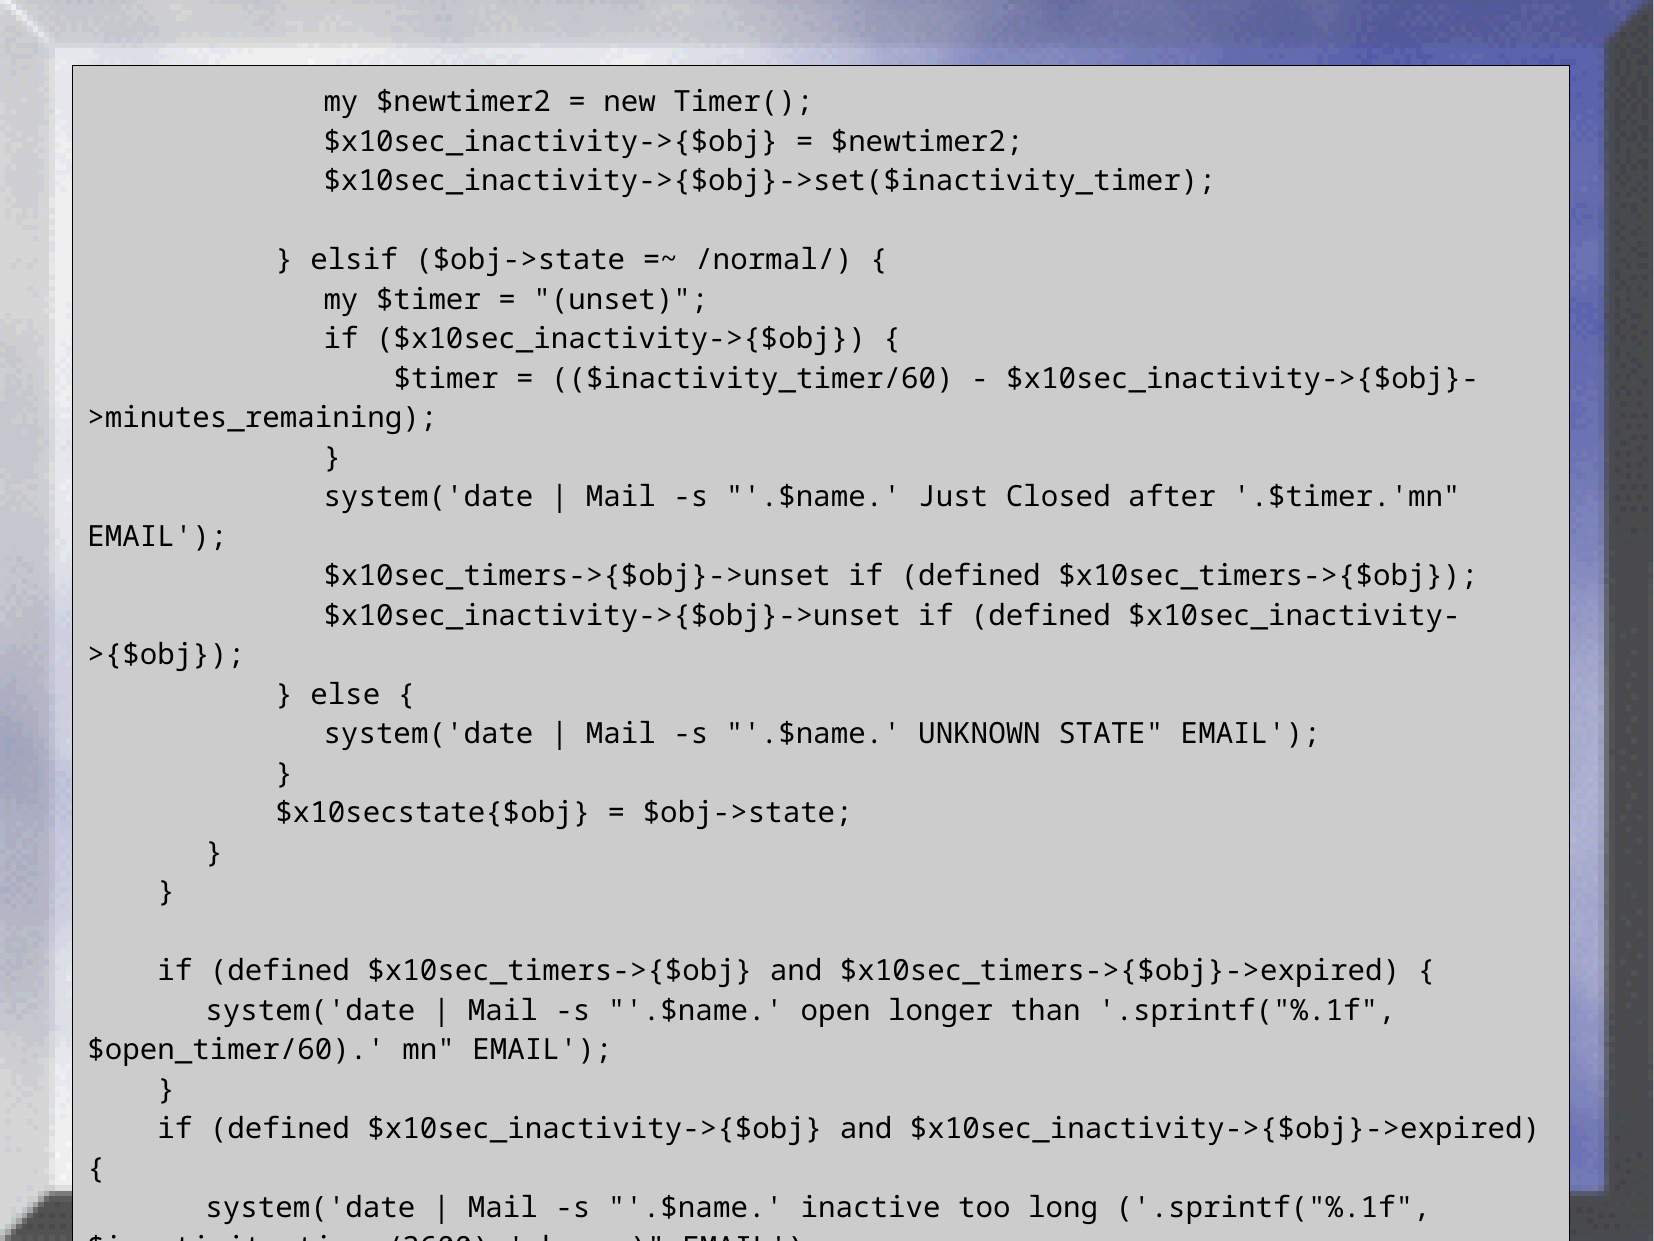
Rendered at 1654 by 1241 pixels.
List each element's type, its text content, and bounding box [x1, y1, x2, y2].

text_box my $newtimer2 = new Timer(); $x10sec_inactivity->{$obj} = $newtimer2; $x10sec_inactivity->{$obj}->set($inactivity_timer); } elsif ($obj->state =~ /normal/) { my $timer = "(unset)"; if ($x10sec_inactivity->{$obj}) { $timer = (($inactivity_timer/60) - $x10sec_inactivity->{$obj}->minutes_remaining); } system('date | Mail -s "'.$name.' Just Closed after '.$timer.'mn" EMAIL'); $x10sec_timers->{$obj}->unset if (defined $x10sec_timers->{$obj}); $x10sec_inactivity->{$obj}->unset if (defined $x10sec_inactivity->{$obj}); } else { system('date | Mail -s "'.$name.' UNKNOWN STATE" EMAIL'); } $x10secstate{$obj} = $obj->state; } } if (defined $x10sec_timers->{$obj} and $x10sec_timers->{$obj}->expired) { system('date | Mail -s "'.$name.' open longer than '.sprintf("%.1f", $open_timer/60).' mn" EMAIL'); } if (defined $x10sec_inactivity->{$obj} and $x10sec_inactivity->{$obj}->expired) { system('date | Mail -s "'.$name.' inactive too long ('.sprintf("%.1f", $inactivity_timer/3600).' hours)" EMAIL'); } } [72, 65, 1570, 1168]
picture [0, 0, 1654, 1241]
